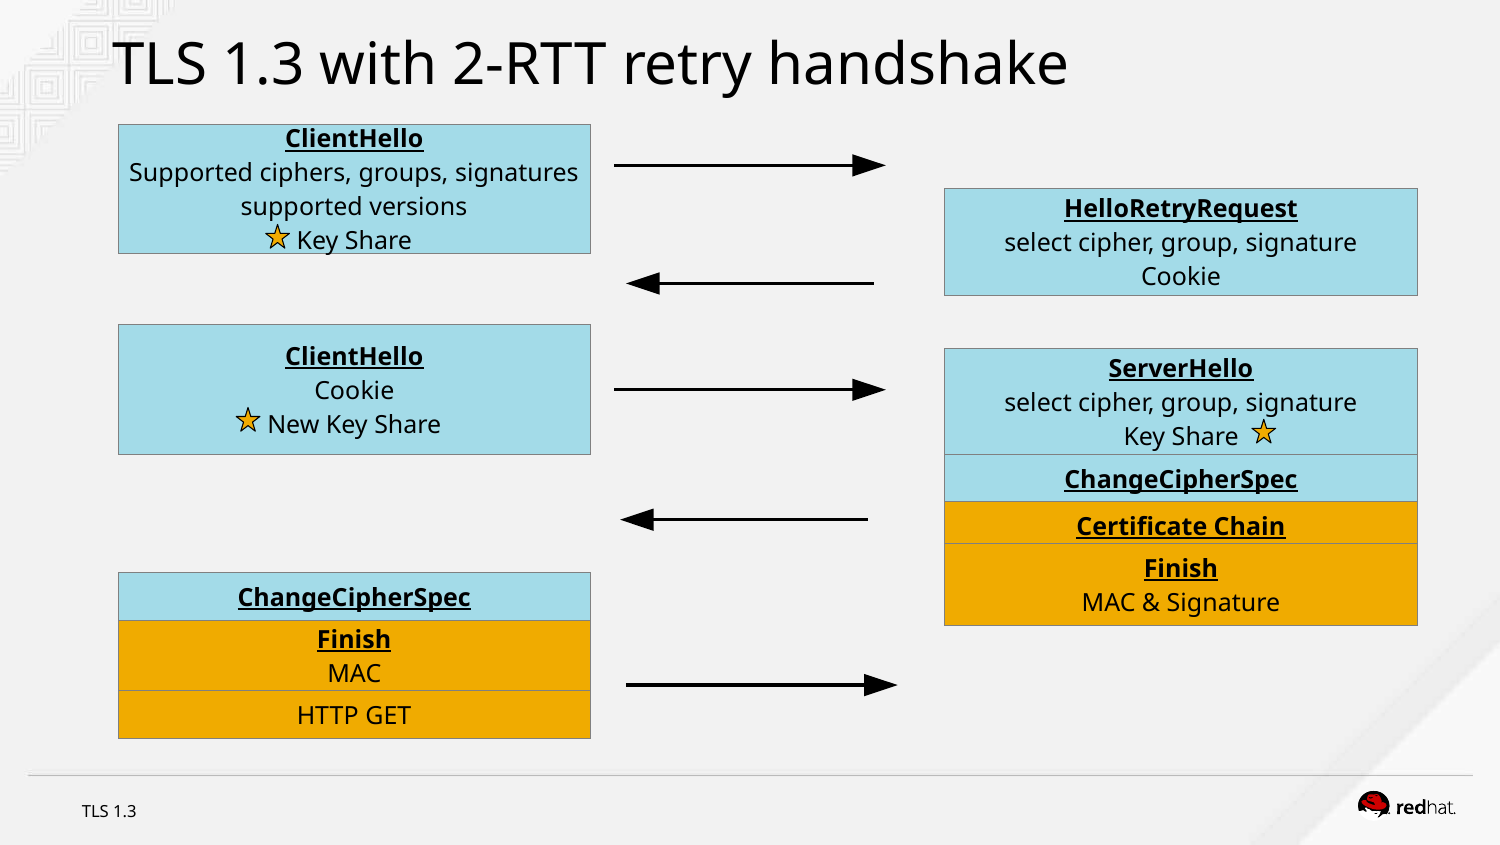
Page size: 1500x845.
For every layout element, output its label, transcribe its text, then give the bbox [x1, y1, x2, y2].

text_box ChangeCipherSpec [118, 572, 591, 621]
title TLS 1.3 with 2-RTT retry handshake [112, 11, 1388, 102]
text_box Finish MAC [118, 621, 591, 690]
text_box [265, 224, 290, 249]
text_box ClientHello Supported ciphers, groups, signatures supported versions Key Share [118, 124, 591, 254]
text_box [236, 407, 260, 432]
picture [0, 0, 1500, 845]
text_box ClientHello Cookie New Key Share [118, 324, 591, 455]
text_box HTTP GET [118, 690, 591, 739]
text_box [1251, 419, 1276, 443]
text_box Certificate Chain [944, 502, 1418, 543]
text_box ServerHello select cipher, group, signature Key Share [944, 348, 1418, 454]
text_box Finish MAC & Signature [944, 543, 1418, 626]
text_box ChangeCipherSpec [944, 454, 1418, 502]
text_box HelloRetryRequest select cipher, group, signature Cookie [944, 188, 1418, 296]
